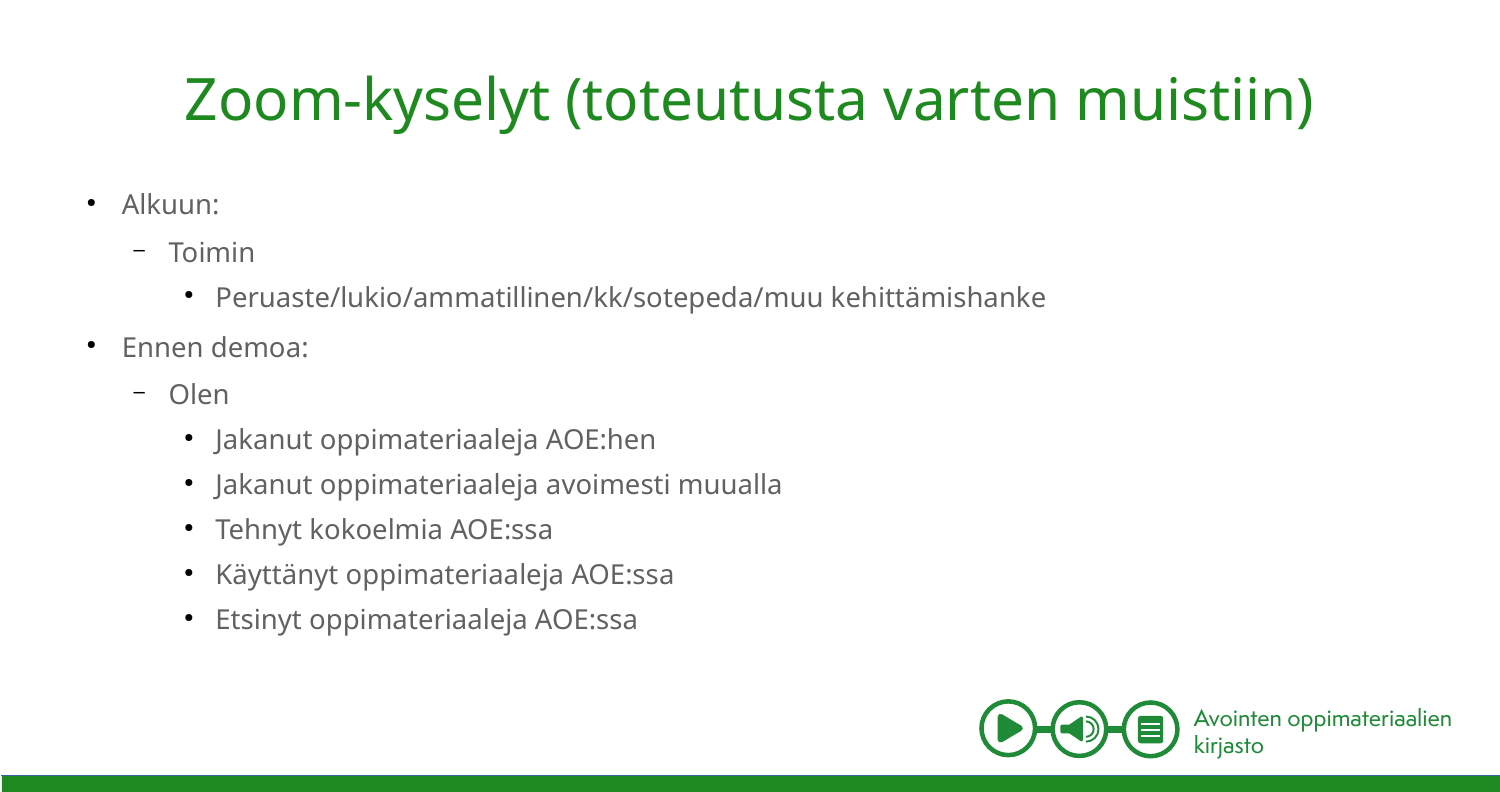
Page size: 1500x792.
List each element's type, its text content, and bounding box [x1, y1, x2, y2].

list Alkuun: Toimin Peruaste/lukio/ammatillinen/kk/sotepeda/muu kehittämishanke Ennen demoa: Olen Jakanut oppimateriaaleja AOE:hen Jakanut oppimateriaaleja avoimesti muualla Tehnyt kokoelmia AOE:ssa Käyttänyt oppimateriaaleja AOE:ssa Etsinyt oppimateriaaleja AOE:ssa [75, 185, 1425, 645]
title Zoom-kyselyt (toteutusta varten muistiin) [75, 31, 1425, 164]
